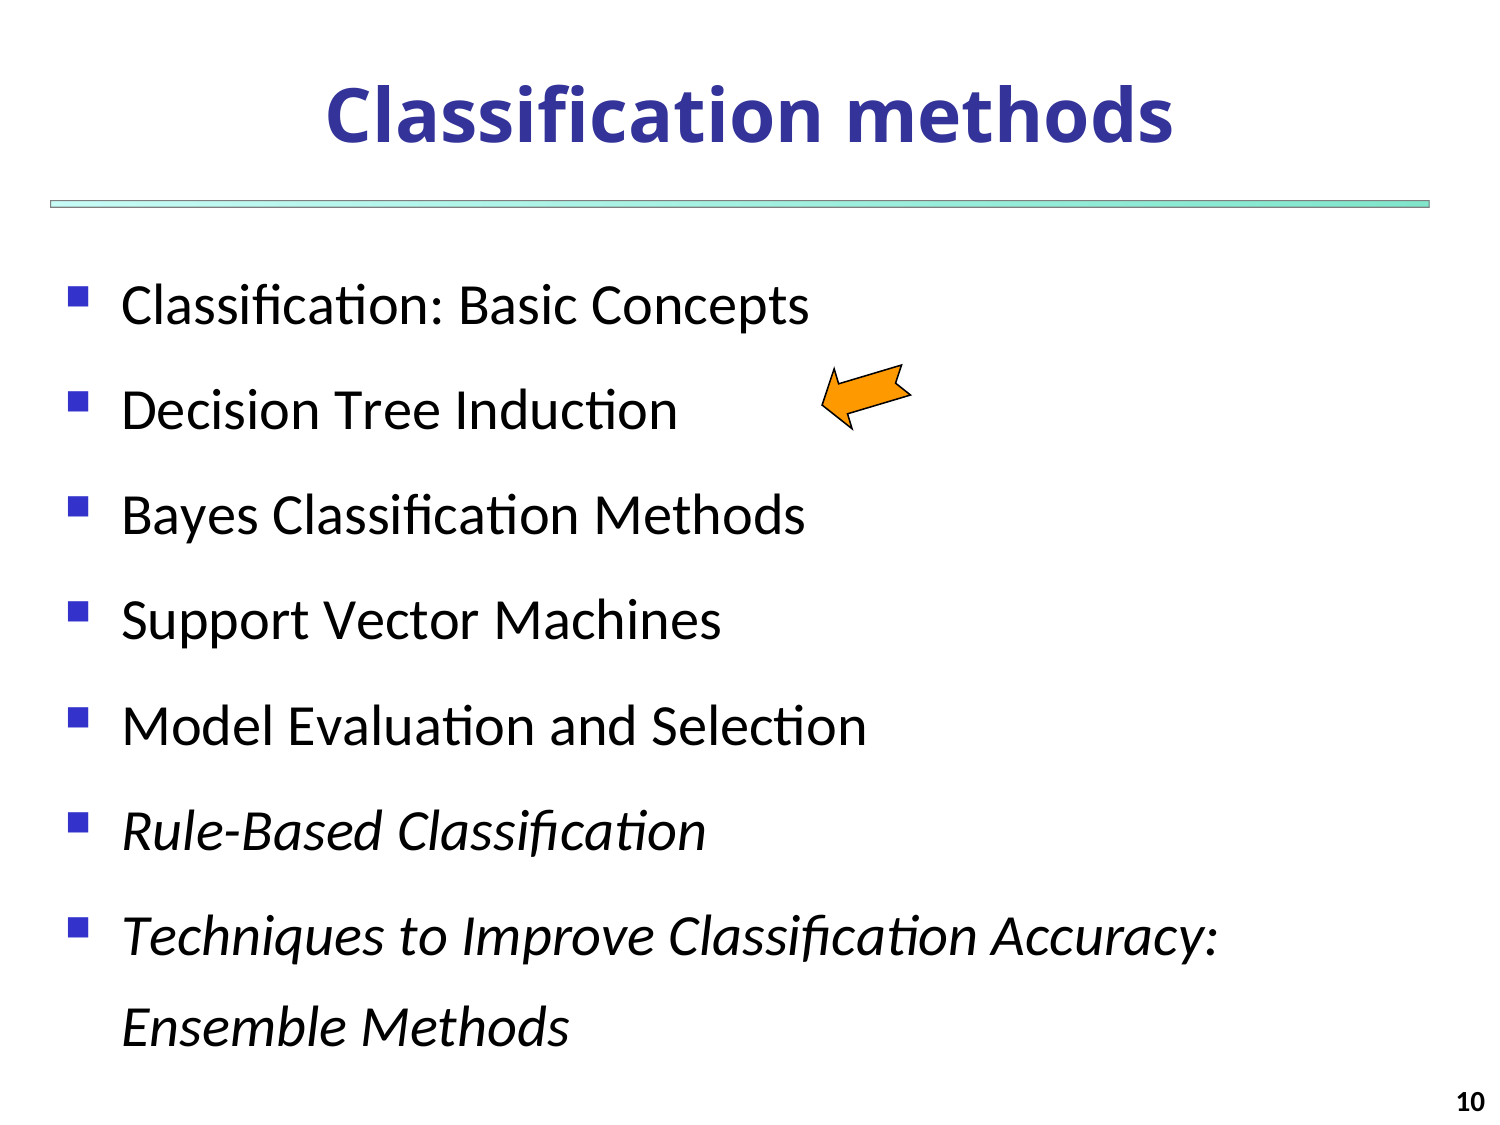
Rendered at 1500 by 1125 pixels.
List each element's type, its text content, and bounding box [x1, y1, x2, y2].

text_box [822, 365, 911, 429]
list Classification: Basic Concepts Decision Tree Induction Bayes Classification Methods Support Vector Machines Model Evaluation and Selection Rule-Based Classification Techniques to Improve Classification Accuracy: Ensemble Methods [49, 237, 1425, 1075]
text_box <number> [1187, 1062, 1500, 1125]
title Classification methods [0, 59, 1500, 166]
